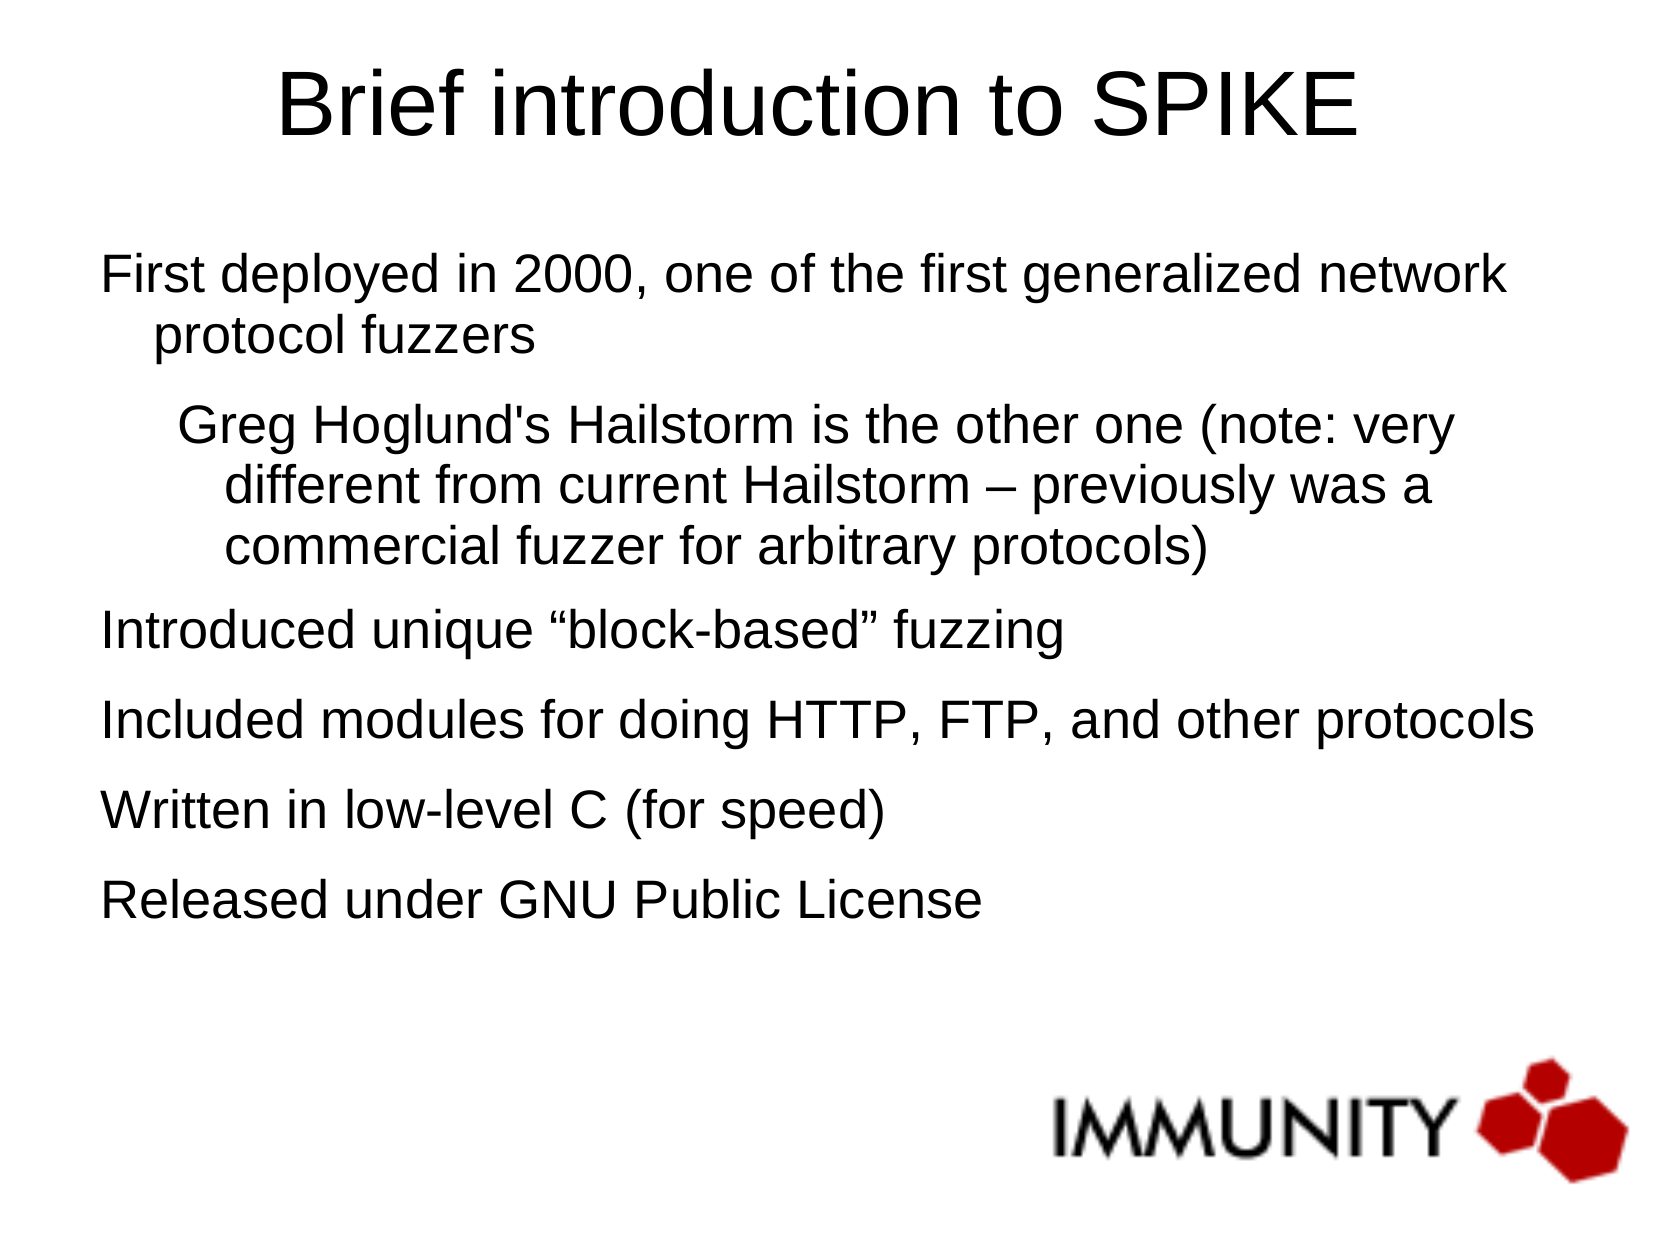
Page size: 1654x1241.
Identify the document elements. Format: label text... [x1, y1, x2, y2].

title Brief introduction to SPIKE [75, 0, 1564, 208]
list First deployed in 2000, one of the first generalized network protocol fuzzers Greg Hoglund's Hailstorm is the other one (note: very different from current Hailstorm – previously was a commercial fuzzer for arbitrary protocols) Introduced unique “block-based” fuzzing Included modules for doing HTTP, FTP, and other protocols Written in low-level C (for speed) Released under GNU Public License [82, 243, 1571, 1191]
picture [1006, 1017, 1654, 1241]
